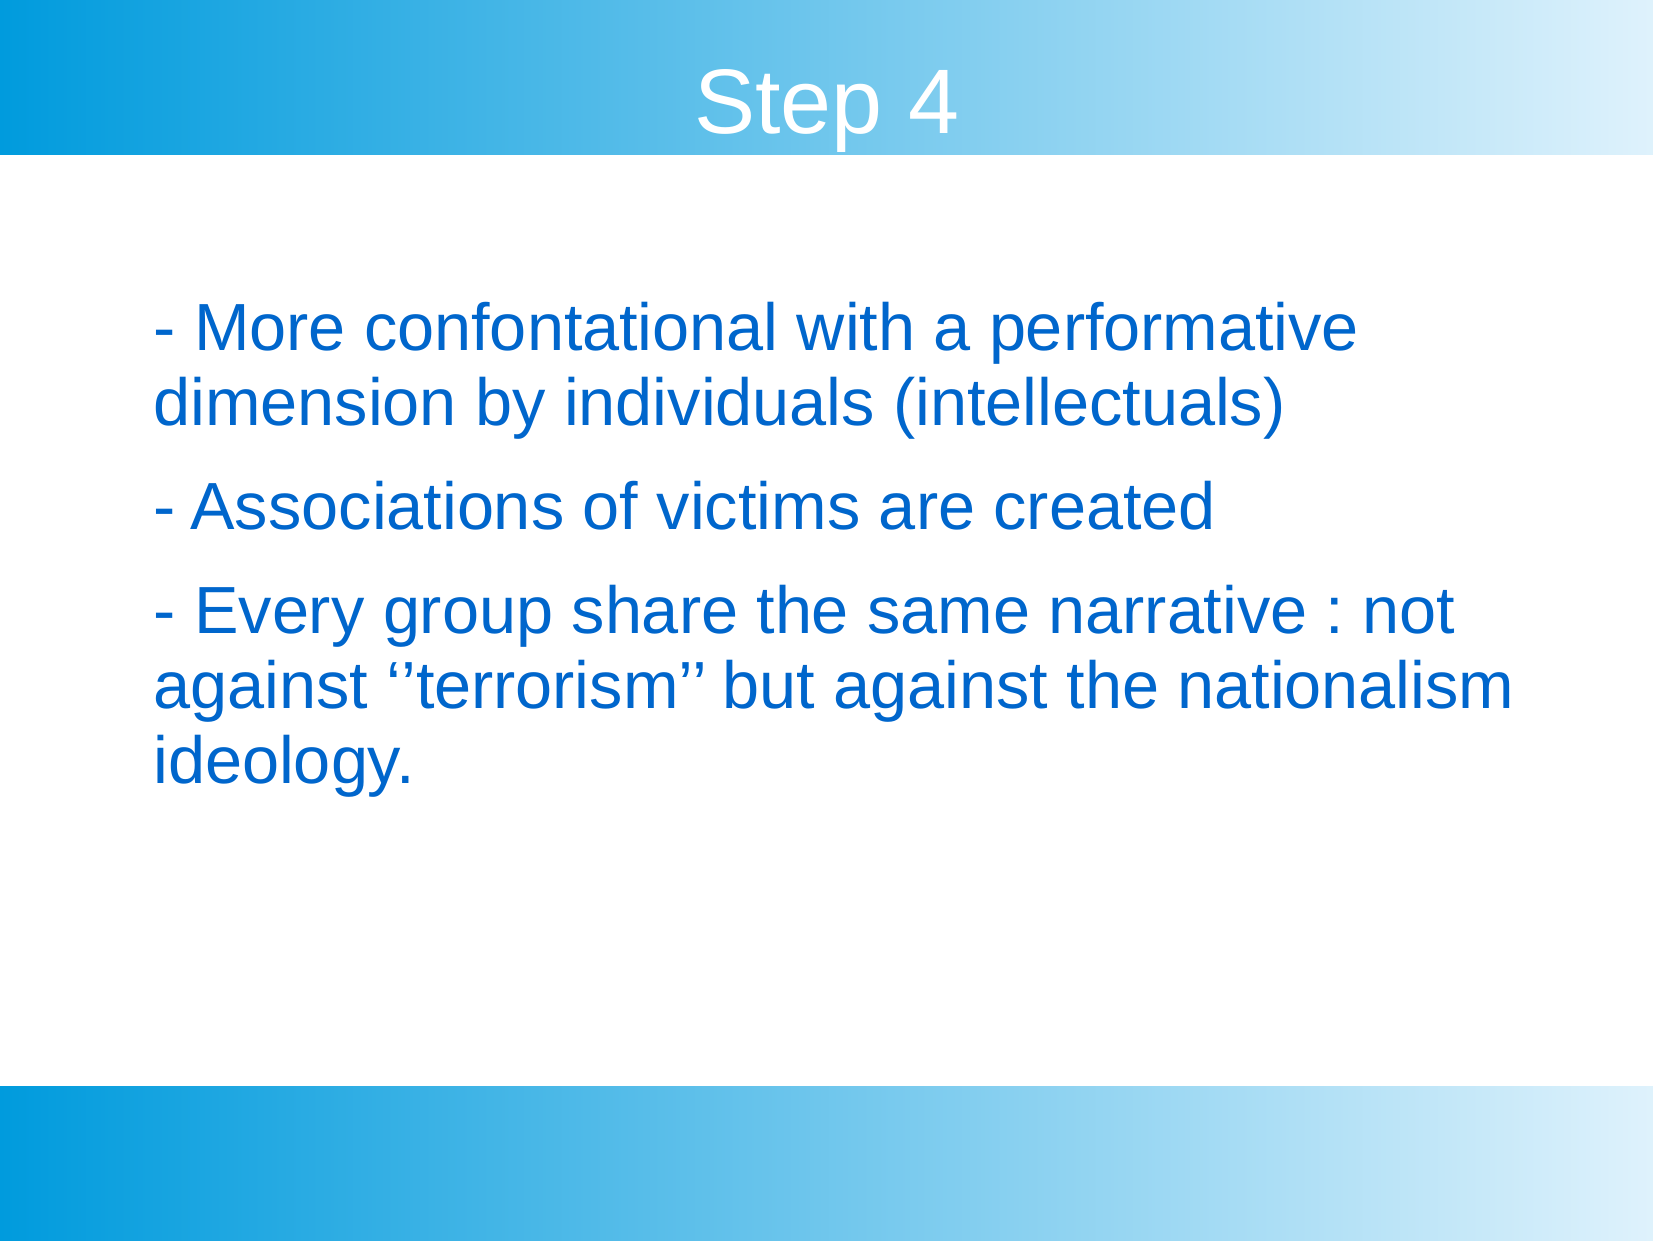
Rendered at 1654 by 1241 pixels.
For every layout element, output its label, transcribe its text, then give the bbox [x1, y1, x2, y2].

list - More confontational with a performative dimension by individuals (intellectuals) - Associations of victims are created - Every group share the same narrative : not against ‘’terrorism’’ but against the nationalism ideology. [82, 290, 1571, 1010]
title Step 4 [82, 49, 1571, 155]
